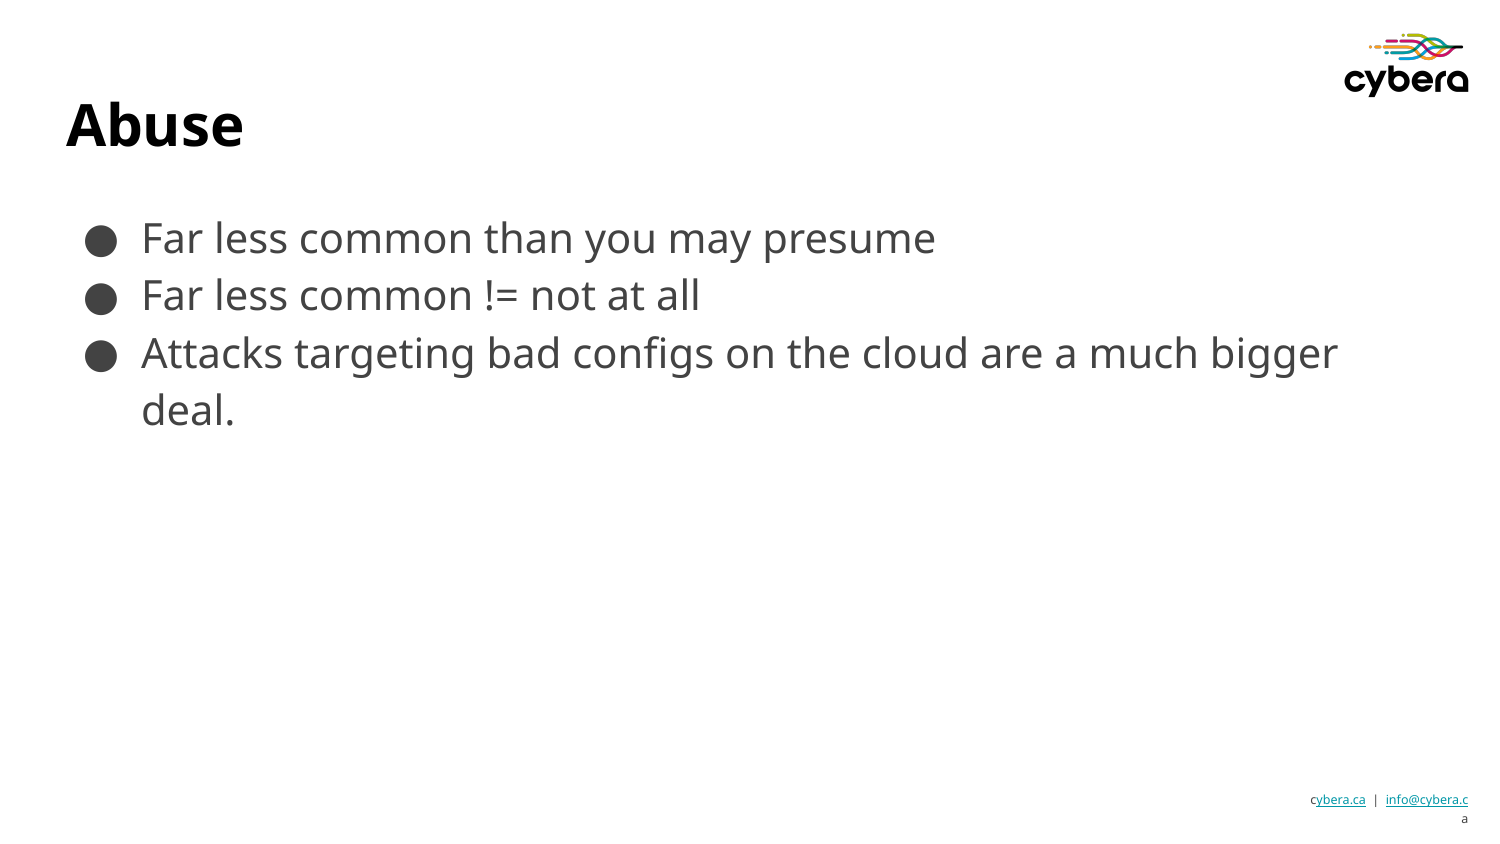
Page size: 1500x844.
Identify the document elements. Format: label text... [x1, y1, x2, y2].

title Abuse [51, 72, 1314, 167]
list Far less common than you may presume Far less common != not at all Attacks targeting bad configs on the cloud are a much bigger deal. [51, 189, 1451, 750]
picture [1344, 33, 1469, 98]
